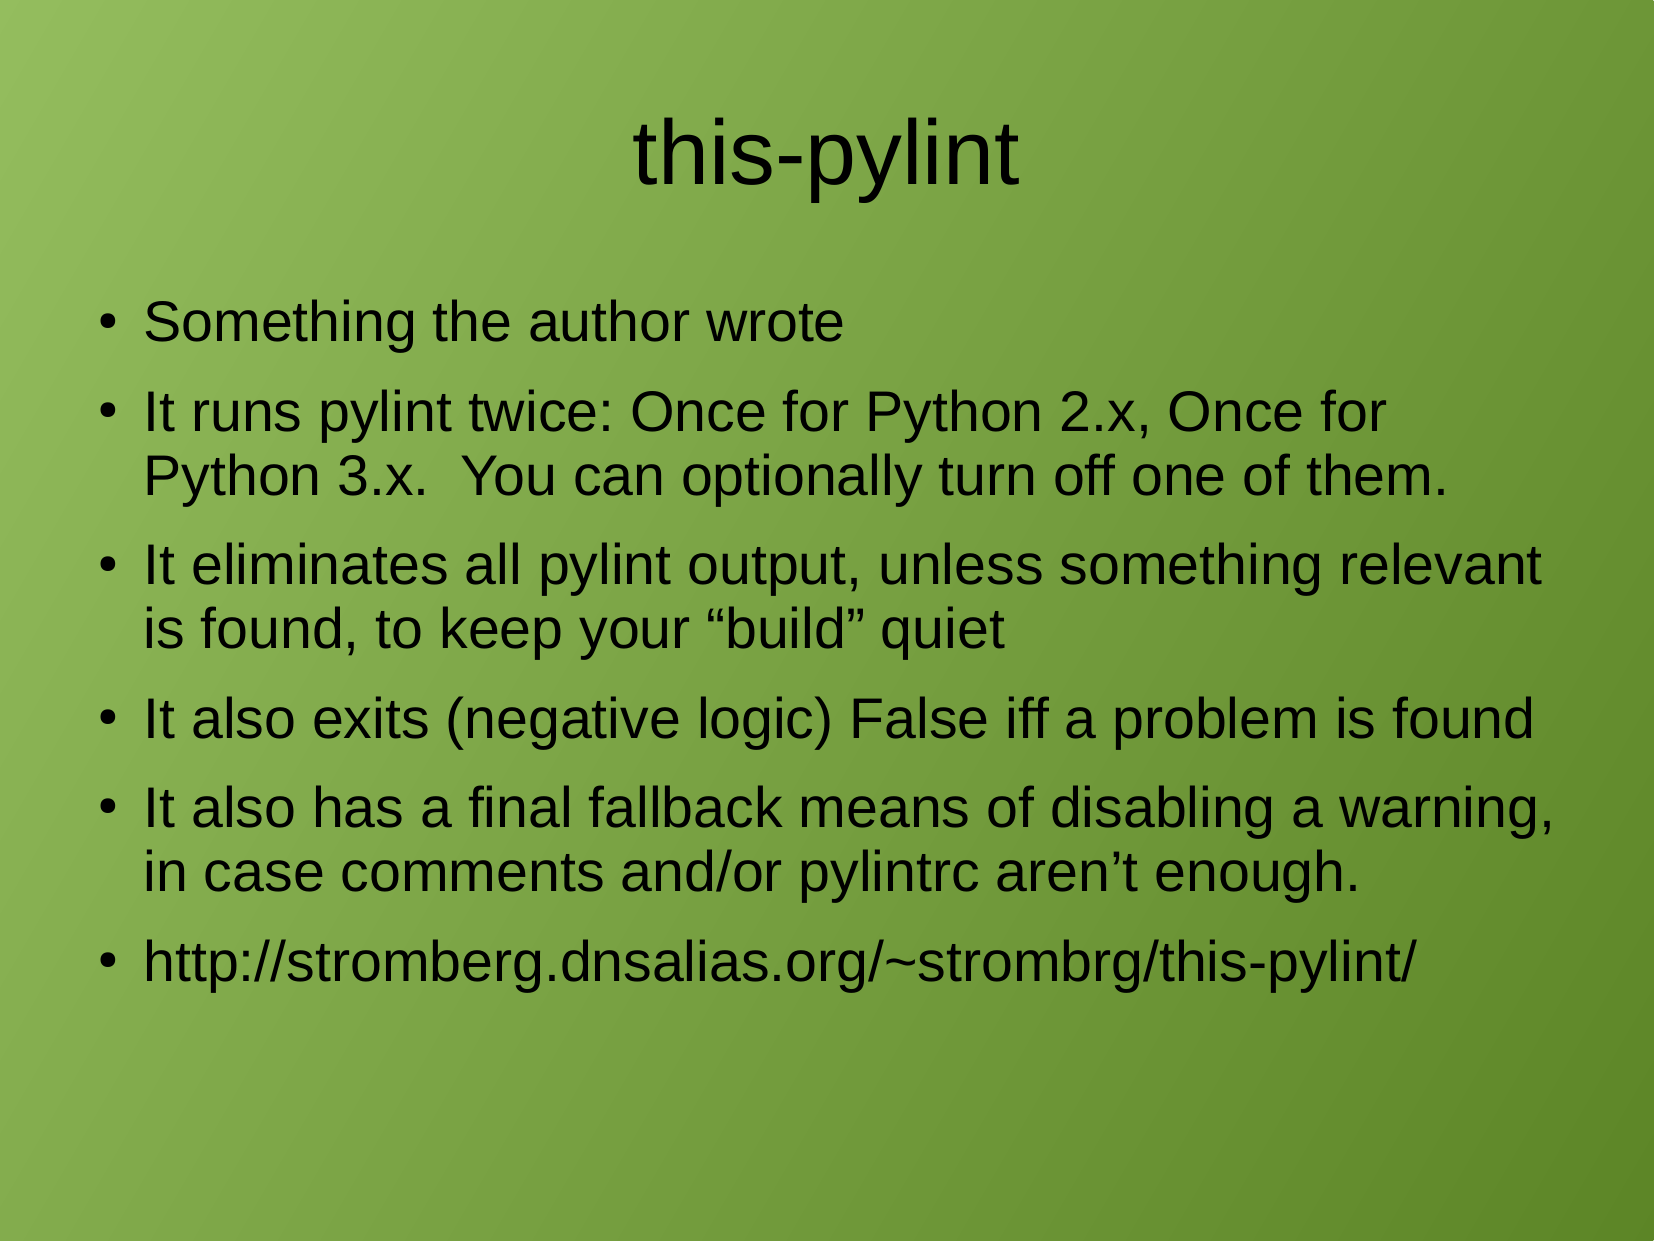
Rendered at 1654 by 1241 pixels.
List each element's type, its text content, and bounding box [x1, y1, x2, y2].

title this-pylint [82, 49, 1571, 257]
list Something the author wrote It runs pylint twice: Once for Python 2.x, Once for Python 3.x. You can optionally turn off one of them. It eliminates all pylint output, unless something relevant is found, to keep your “build” quiet It also exits (negative logic) False iff a problem is found It also has a final fallback means of disabling a warning, in case comments and/or pylintrc aren’t enough. http://stromberg.dnsalias.org/~strombrg/this-pylint/ [82, 290, 1571, 1010]
